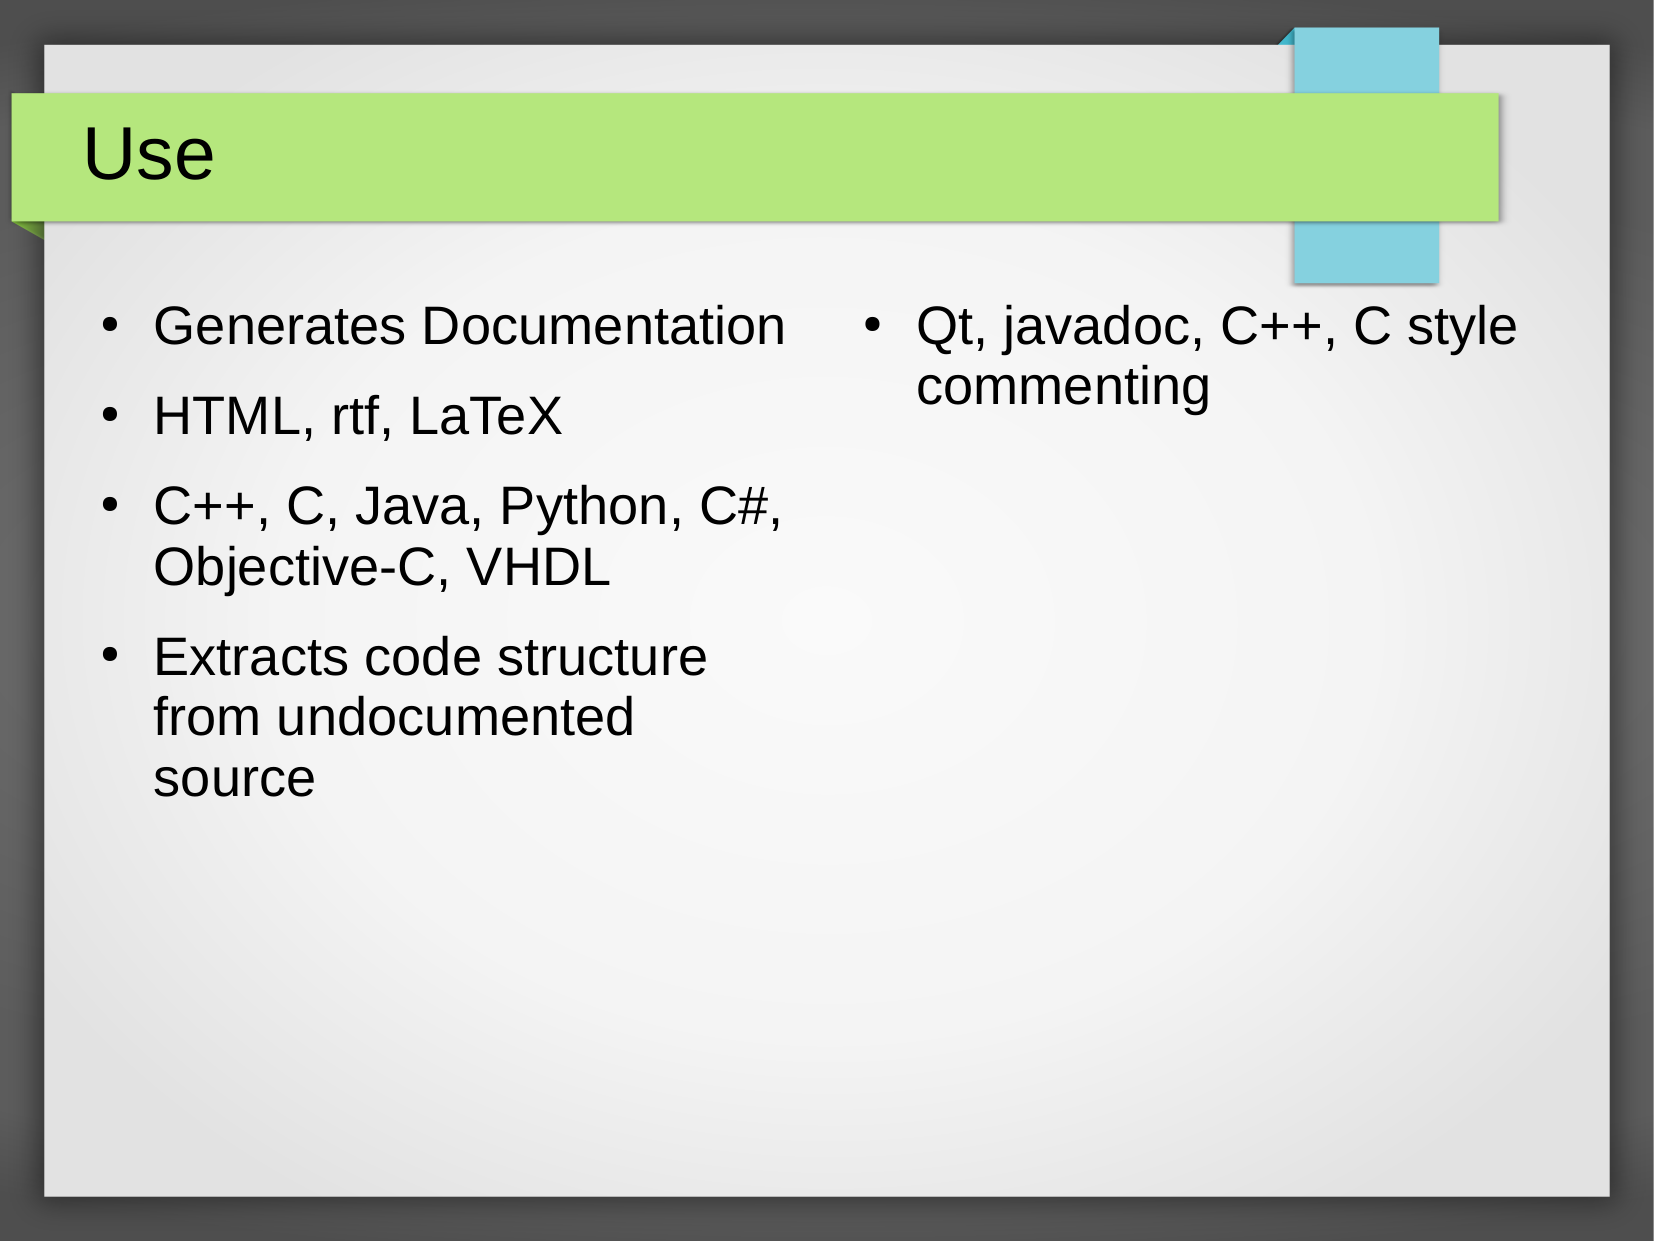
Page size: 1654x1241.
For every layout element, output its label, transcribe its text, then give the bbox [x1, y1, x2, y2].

list Generates Documentation HTML, rtf, LaTeX C++, C, Java, Python, C#, Objective-C, VHDL Extracts code structure from undocumented source [82, 295, 809, 1015]
list Qt, javadoc, C++, C style commenting [845, 295, 1572, 1015]
title Use [82, 94, 1264, 213]
picture [0, 0, 1654, 1241]
